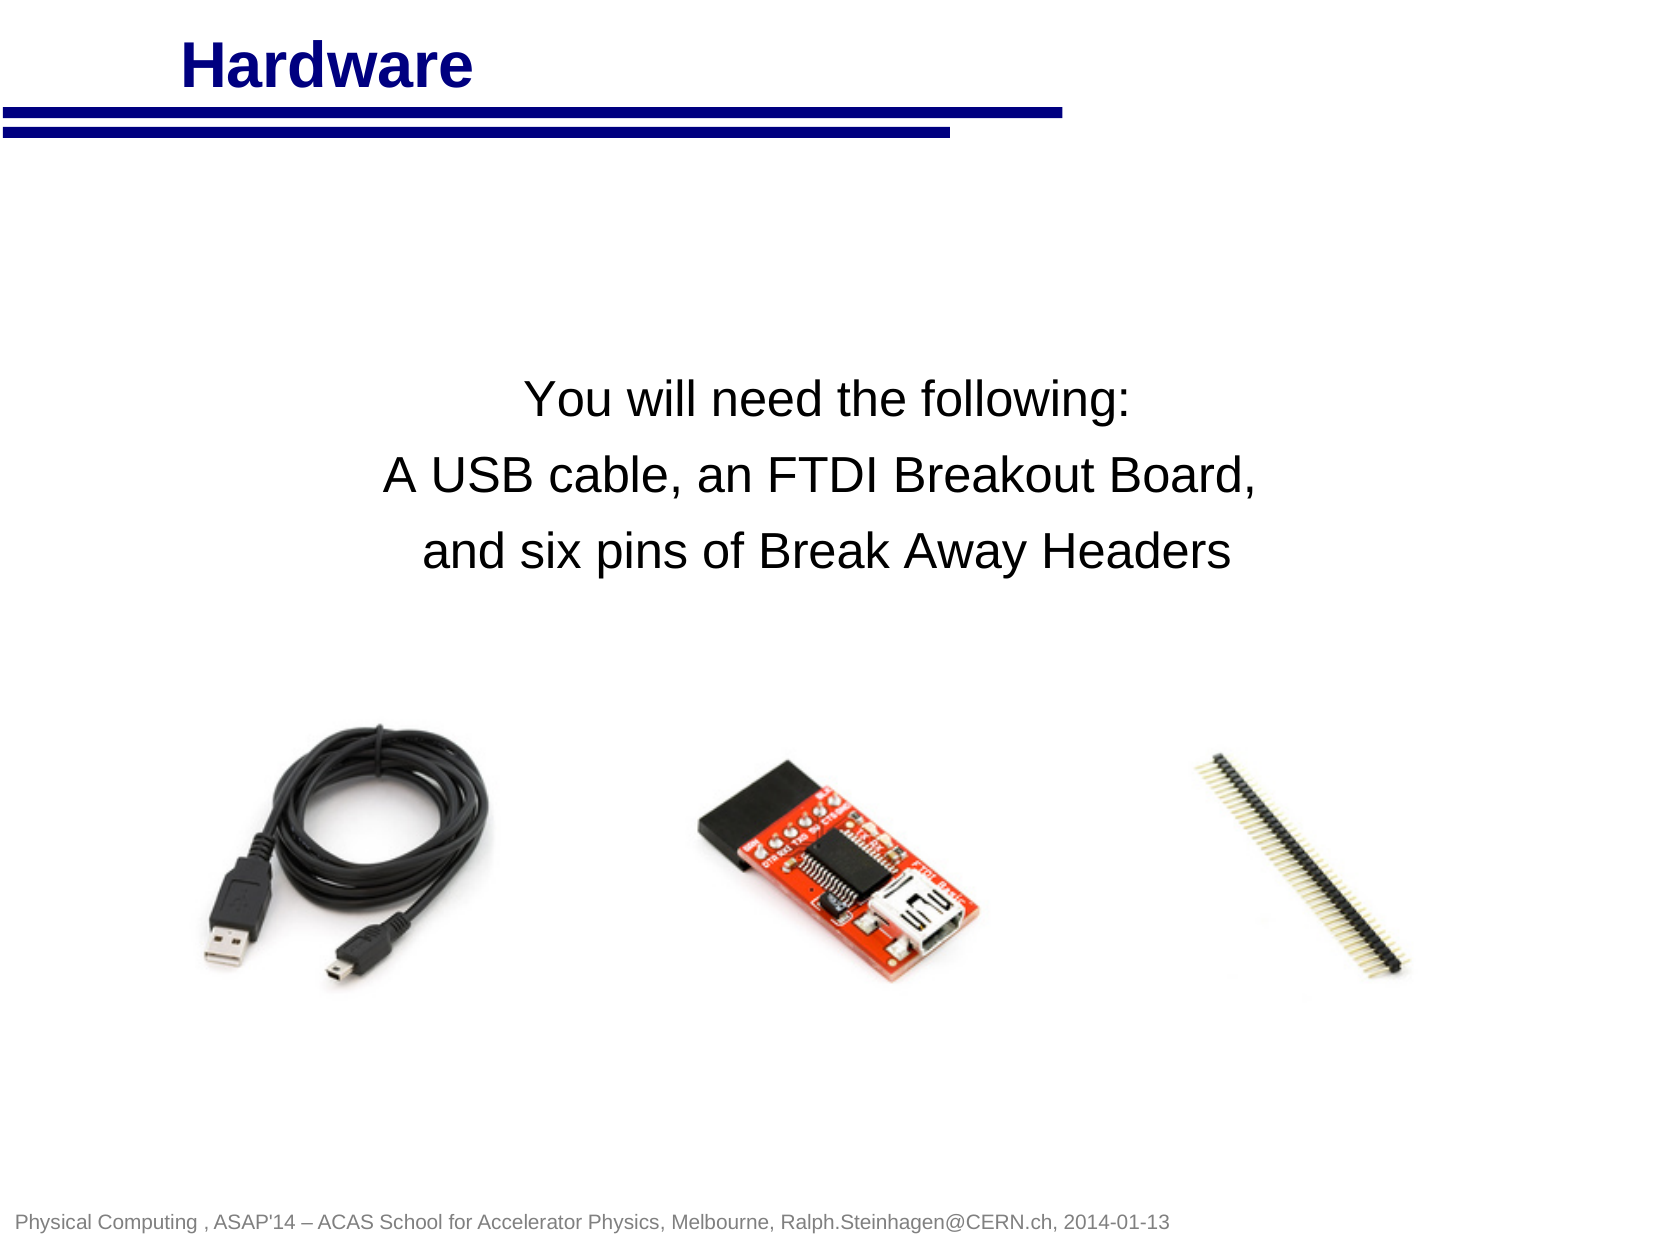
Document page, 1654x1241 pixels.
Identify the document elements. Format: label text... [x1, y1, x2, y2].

list You will need the following: A USB cable, an FTDI Breakout Board, and six pins of Break Away Headers [124, 358, 1530, 1103]
picture [182, 693, 506, 1018]
picture [672, 707, 997, 1032]
picture [1144, 707, 1469, 1032]
title Hardware [165, 0, 1323, 124]
